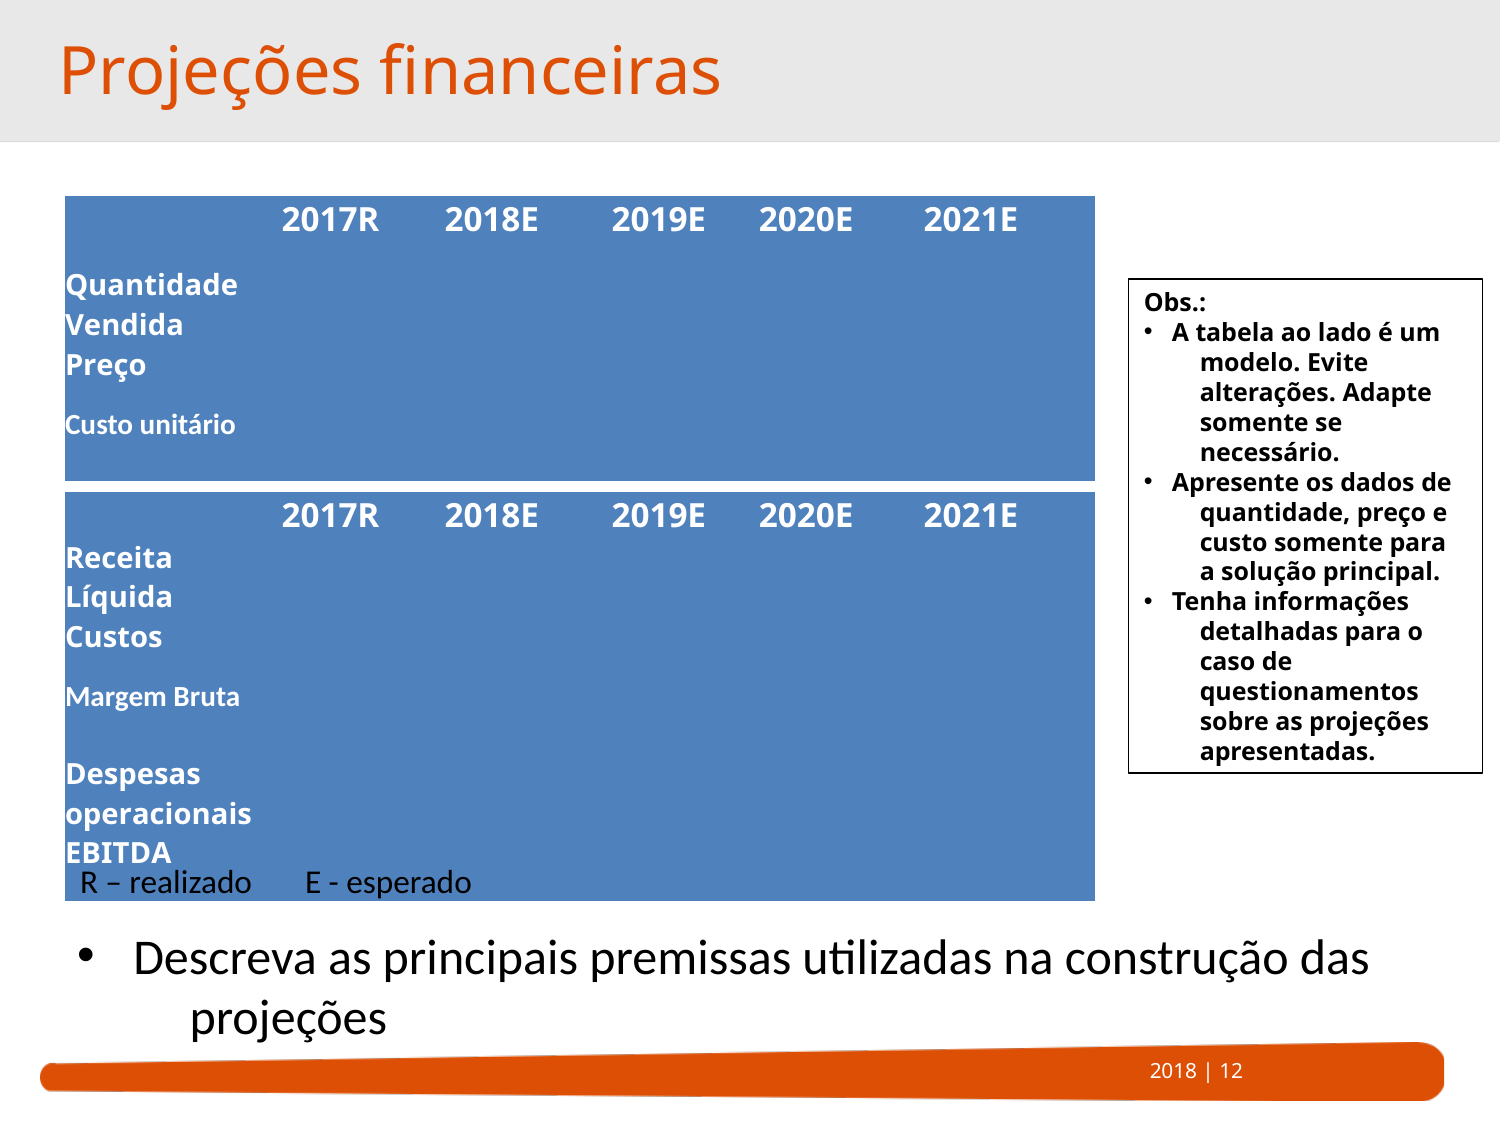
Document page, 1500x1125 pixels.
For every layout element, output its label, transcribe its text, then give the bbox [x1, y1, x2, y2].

table_header 2019E [612, 507, 623, 523]
table_cell [924, 265, 1095, 344]
table_cell [612, 537, 759, 616]
table_header 2019E [612, 492, 759, 537]
table_cell [759, 413, 924, 481]
table_cell [445, 265, 612, 344]
table_cell EBITDA [65, 833, 282, 857]
table_header [65, 492, 282, 537]
table_cell [759, 344, 924, 413]
table_cell [282, 344, 445, 413]
table_header 2018E [445, 507, 456, 523]
table_cell Custo unitário [65, 413, 282, 481]
table_header 2018E [445, 196, 612, 265]
table_cell [759, 616, 924, 685]
table_cell [612, 413, 759, 481]
table_cell [612, 616, 759, 685]
table_cell [924, 833, 1095, 857]
table_cell [759, 833, 924, 857]
table_cell [924, 685, 1095, 753]
table_header 2021E [924, 507, 935, 523]
table_cell [612, 344, 759, 413]
table_cell [924, 537, 1095, 616]
table_cell Despesas operacionais [65, 753, 282, 833]
text_box Projeções financeiras [58, 2, 1440, 148]
table_cell [924, 413, 1095, 481]
table_header 2020E [759, 492, 924, 537]
table_cell [282, 265, 445, 344]
table_header 2019E [612, 211, 623, 227]
table_cell [612, 833, 759, 857]
table_cell [759, 537, 924, 616]
table_cell [445, 344, 612, 413]
table_cell [924, 753, 1095, 833]
table_header 2017R [282, 507, 293, 523]
table_cell [282, 833, 445, 857]
table_cell [612, 685, 759, 753]
table_cell [445, 685, 612, 753]
table_cell Quantidade Vendida [65, 265, 282, 344]
table_cell [759, 753, 924, 833]
table_cell [759, 265, 924, 344]
table_cell [282, 413, 445, 481]
table_cell [445, 413, 612, 481]
table_header 2017R [282, 492, 445, 537]
table_cell [282, 616, 445, 685]
table_cell Receita Líquida [65, 537, 282, 616]
table_header 2018E [445, 492, 612, 537]
table_cell [445, 616, 612, 685]
table_cell [445, 833, 612, 857]
table_cell Custos [65, 616, 282, 685]
table_cell [612, 265, 759, 344]
table_header 2019E [612, 196, 759, 265]
table_cell Margem Bruta [65, 685, 282, 753]
text_box Descreva as principais premissas utilizadas na construção das projeções [62, 916, 1413, 1071]
table_cell [612, 753, 759, 833]
table_header 2021E [924, 211, 935, 227]
table_cell [282, 537, 445, 616]
table_cell [924, 616, 1095, 685]
table_header [65, 196, 282, 265]
table_cell [445, 753, 612, 833]
table_cell [924, 344, 1095, 413]
table_cell [759, 685, 924, 753]
table_cell [282, 753, 445, 833]
table_header 2017R [282, 196, 445, 265]
table_header 2020E [759, 196, 924, 265]
text_box R – realizado E - esperado [64, 857, 1415, 911]
table_cell Preço [65, 344, 282, 413]
table_cell [445, 537, 612, 616]
table_header 2020E [759, 507, 770, 523]
table_header 2021E [924, 492, 1095, 537]
table_header 2018E [445, 211, 456, 227]
table_header 2020E [759, 211, 770, 227]
table_cell [282, 685, 445, 753]
text_box Obs.: A tabela ao lado é um modelo. Evite alterações. Adapte somente se necessário. Apresente os dados de quantidade, preço e custo somente para a solução principal. Tenha informações detalhadas para o caso de questionamentos sobre as projeções apresentadas. [1128, 278, 1483, 719]
table_header 2021E [924, 196, 1095, 265]
table_header 2017R [282, 211, 293, 227]
